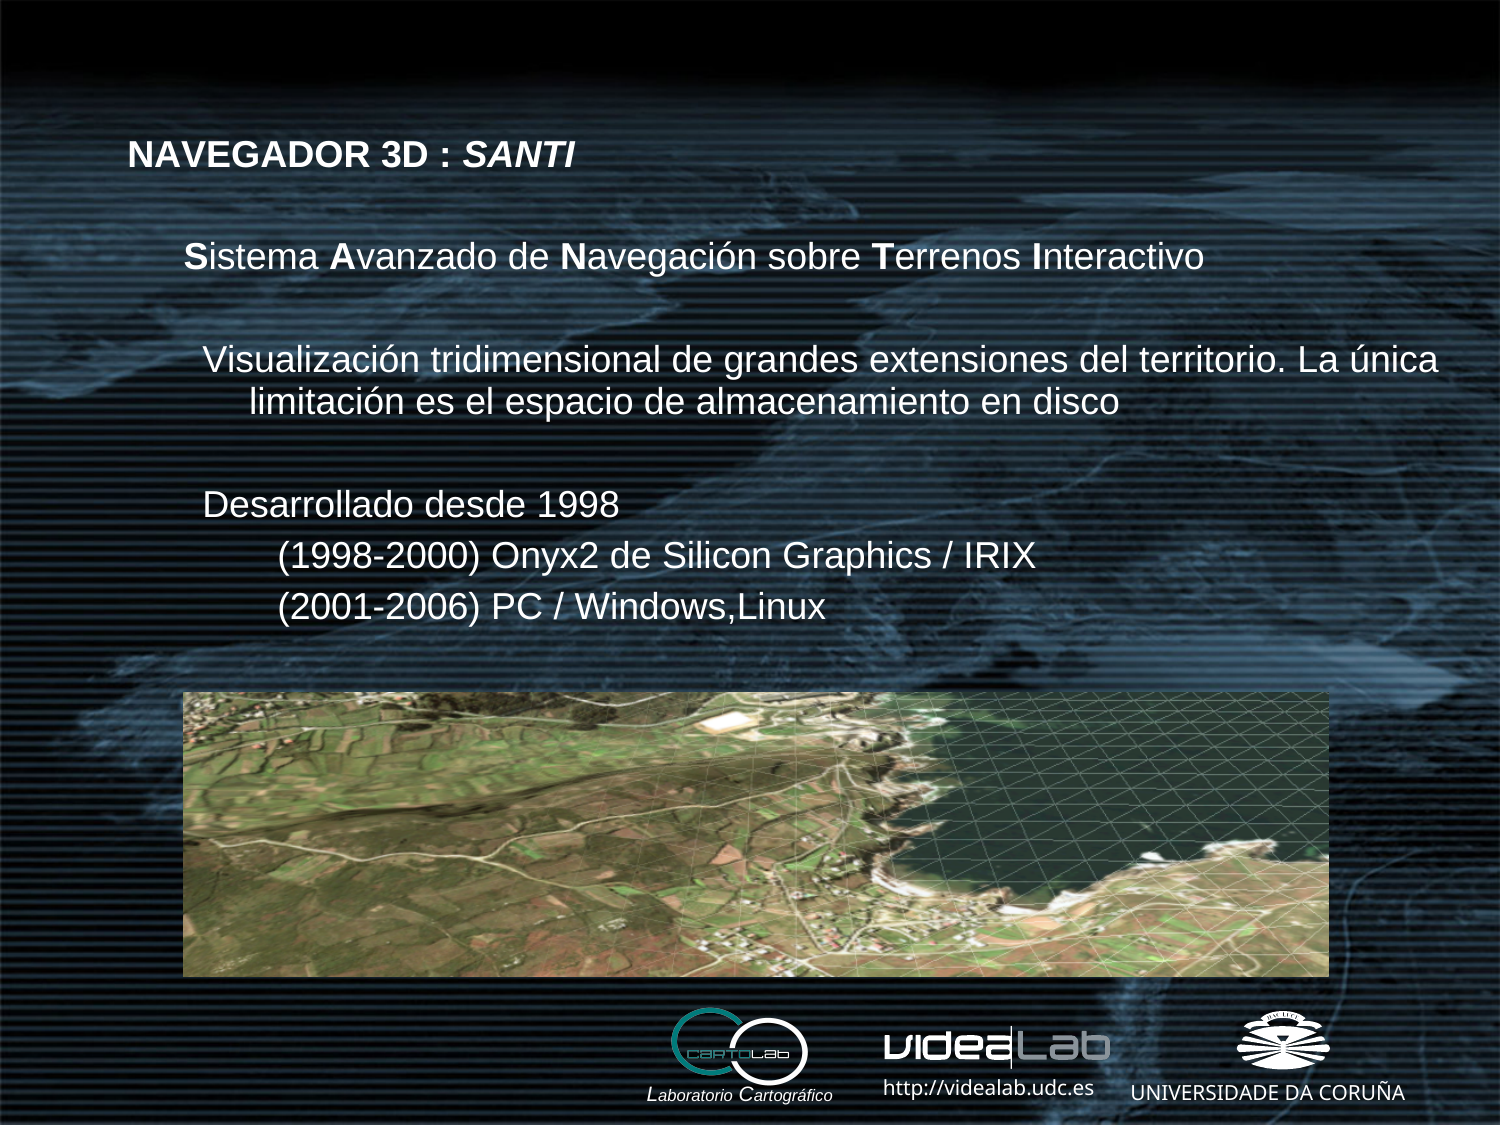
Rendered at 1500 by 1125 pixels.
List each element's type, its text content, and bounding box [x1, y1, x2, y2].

list NAVEGADOR 3D : SANTI Sistema Avanzado de Navegación sobre Terrenos Interactivo Visualización tridimensional de grandes extensiones del territorio. La única limitación es el espacio de almacenamiento en disco Desarrollado desde 1998 (1998-2000) Onyx2 de Silicon Graphics / IRIX (2001-2006) PC / Windows,Linux [112, 125, 1477, 965]
picture [0, 0, 1500, 1125]
chart [183, 692, 1329, 977]
